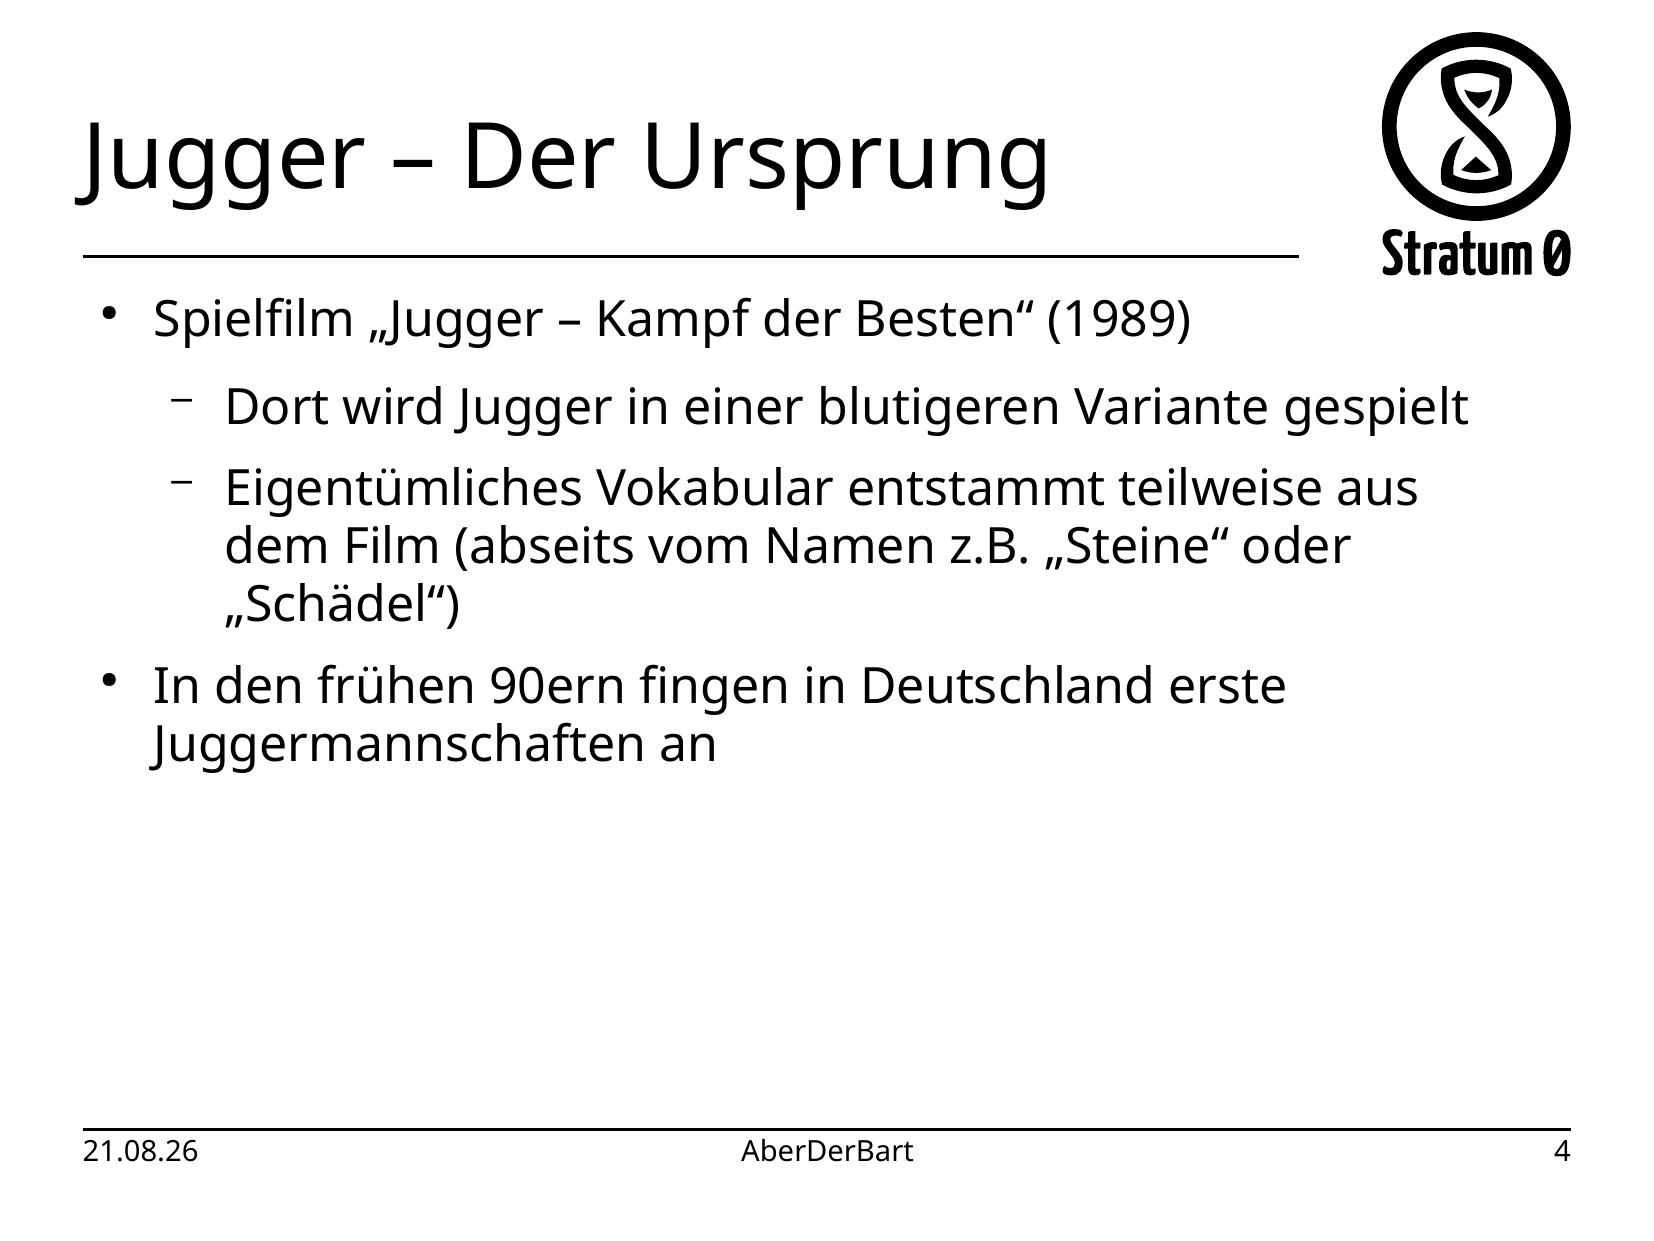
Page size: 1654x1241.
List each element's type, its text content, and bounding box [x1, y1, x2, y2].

list Spielfilm „Jugger – Kampf der Besten“ (1989) Dort wird Jugger in einer blutigeren Variante gespielt Eigentümliches Vokabular entstammt teilweise aus dem Film (abseits vom Namen z.B. „Steine“ oder „Schädel“) In den frühen 90ern fingen in Deutschland erste Juggermannschaften an [82, 290, 1538, 1010]
title Jugger – Der Ursprung [82, 49, 1300, 257]
